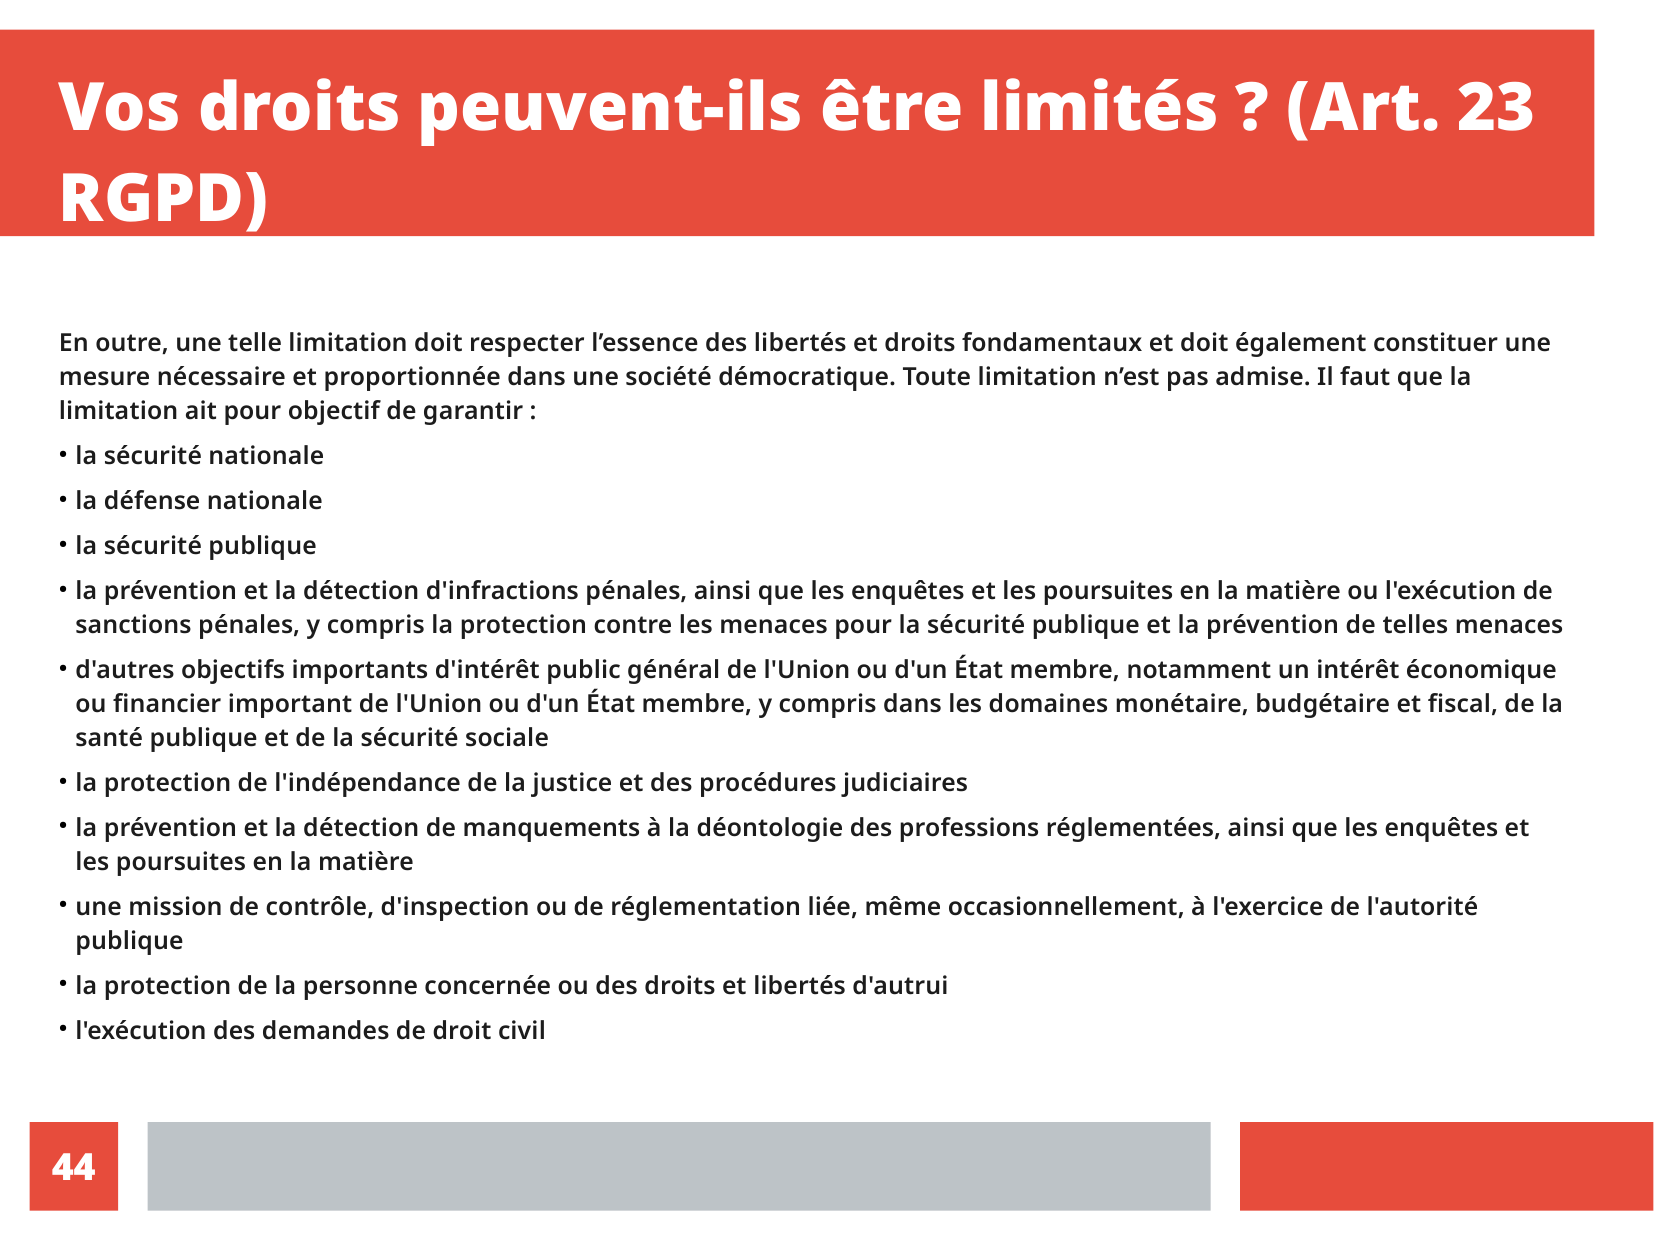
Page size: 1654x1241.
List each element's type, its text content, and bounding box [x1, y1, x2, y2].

list En outre, une telle limitation doit respecter l’essence des libertés et droits fondamentaux et doit également constituer une mesure nécessaire et proportionnée dans une société démocratique. Toute limitation n’est pas admise. Il faut que la limitation ait pour objectif de garantir : la sécurité nationale la défense nationale la sécurité publique la prévention et la détection d'infractions pénales, ainsi que les enquêtes et les poursuites en la matière ou l'exécution de sanctions pénales, y compris la protection contre les menaces pour la sécurité publique et la prévention de telles menaces d'autres objectifs importants d'intérêt public général de l'Union ou d'un État membre, notamment un intérêt économique ou financier important de l'Union ou d'un État membre, y compris dans les domaines monétaire, budgétaire et fiscal, de la santé publique et de la sécurité sociale la protection de l'indépendance de la justice et des procédures judiciaires la prévention et la détection de manquements à la déontologie des professions réglementées, ainsi que les enquêtes et les poursuites en la matière une mission de contrôle, d'inspection ou de réglementation liée, même occasionnellement, à l'exercice de l'autorité publique la protection de la personne concernée ou des droits et libertés d'autrui l'exécution des demandes de droit civil [59, 324, 1565, 1093]
title Vos droits peuvent-ils être limités ? (Art. 23 RGPD) [59, 59, 1595, 207]
